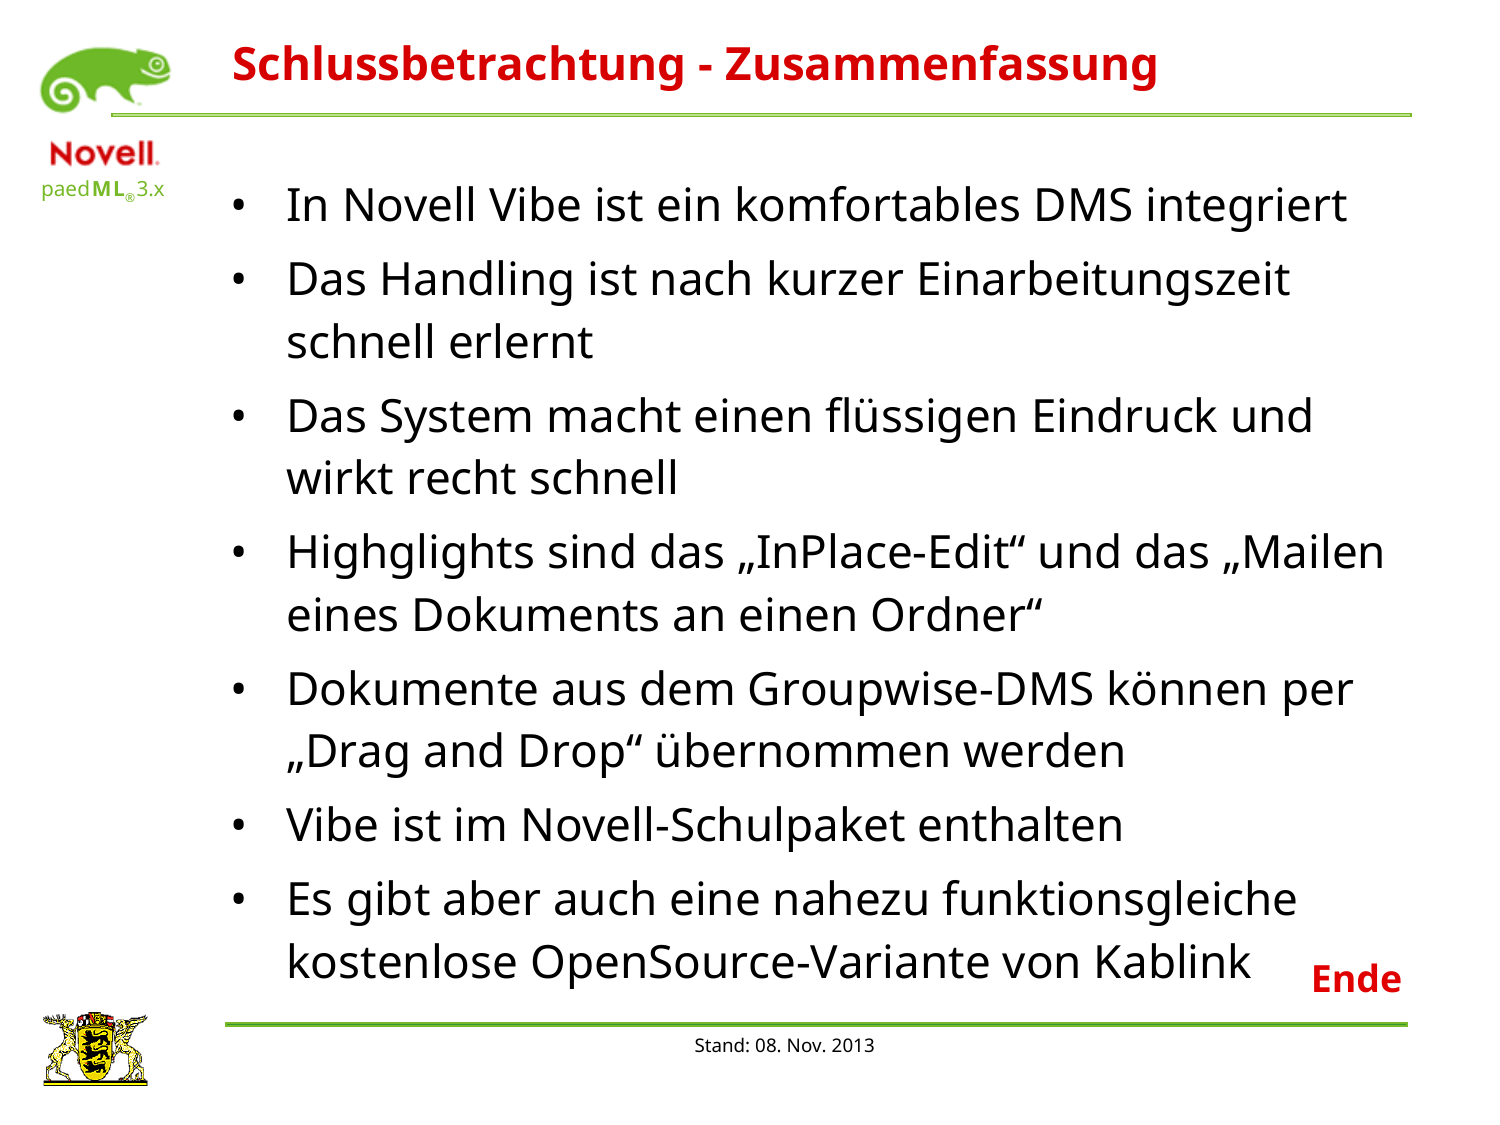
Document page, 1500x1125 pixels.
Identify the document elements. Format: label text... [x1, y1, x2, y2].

list In Novell Vibe ist ein komfortables DMS integriert Das Handling ist nach kurzer Einarbeitungszeit schnell erlernt Das System macht einen flüssigen Eindruck und wirkt recht schnell Highglights sind das „InPlace-Edit“ und das „Mailen eines Dokuments an einen Ordner“ Dokumente aus dem Groupwise-DMS können per „Drag and Drop“ übernommen werden Vibe ist im Novell-Schulpaket enthalten Es gibt aber auch eine nahezu funktionsgleiche kostenlose OpenSource-Variante von Kablink [230, 172, 1388, 905]
picture [26, 30, 184, 188]
picture [41, 1011, 148, 1088]
title Schlussbetrachtung - Zusammenfassung [232, 7, 1388, 118]
text_box Ende [1210, 944, 1418, 1005]
